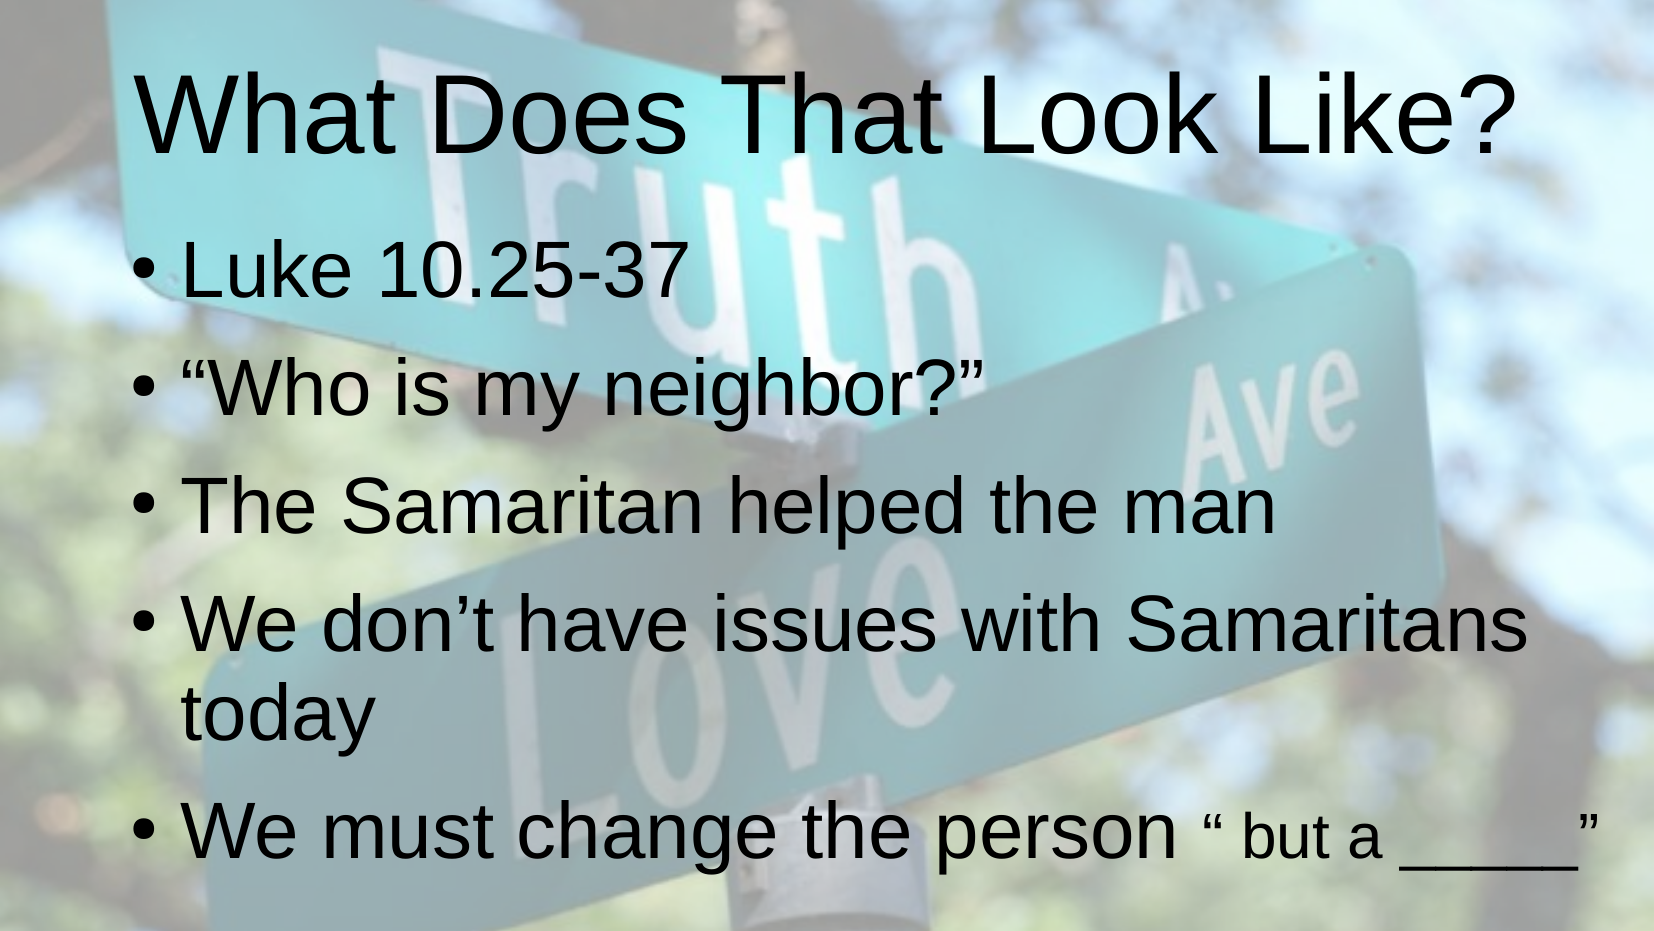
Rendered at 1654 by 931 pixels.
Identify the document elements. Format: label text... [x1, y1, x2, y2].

picture [0, 0, 1654, 931]
title What Does That Look Like? [82, 37, 1571, 193]
list Luke 10.25-37 “Who is my neighbor?” The Samaritan helped the man We don’t have issues with Samaritans today We must change the person “ but a _____” [112, 225, 1613, 901]
